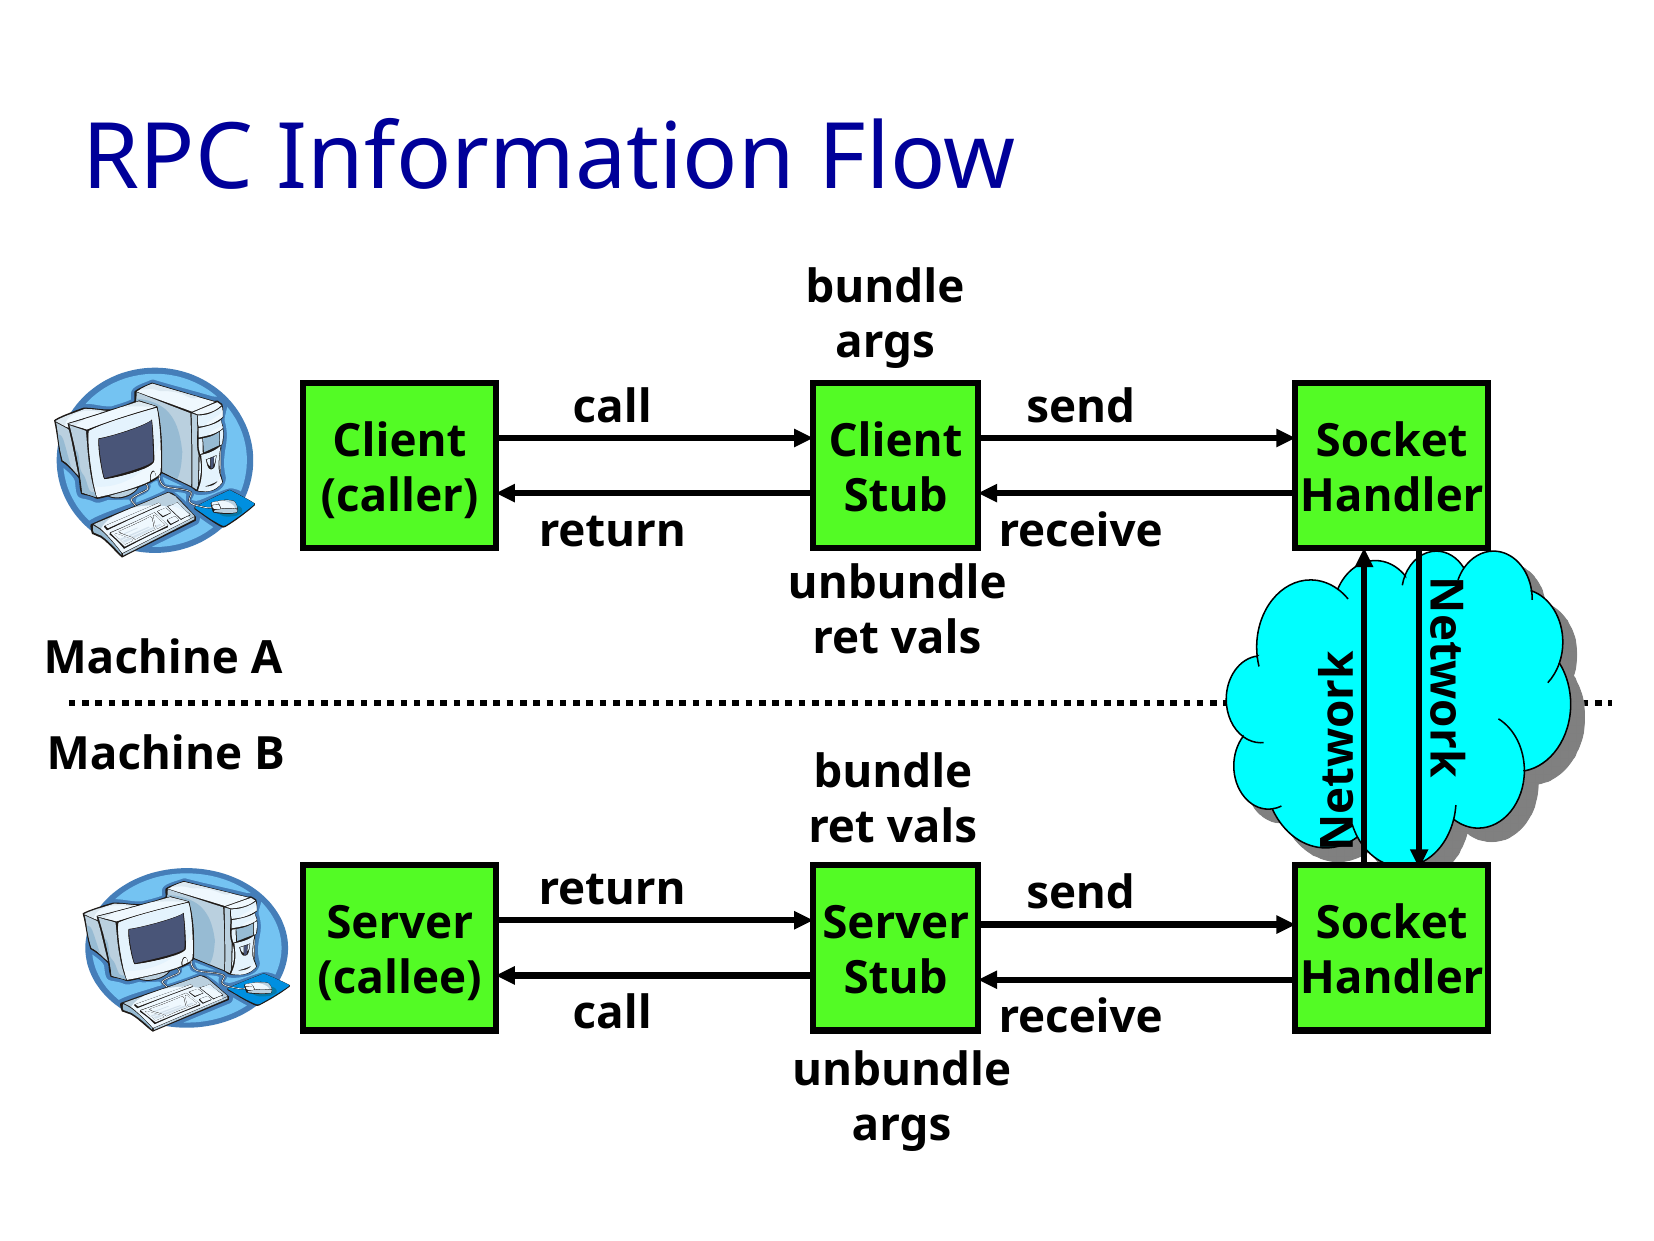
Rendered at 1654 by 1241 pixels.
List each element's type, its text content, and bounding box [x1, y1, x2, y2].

text_box Machine B [31, 716, 375, 787]
text_box return [523, 493, 776, 563]
picture [82, 868, 290, 1032]
text_box [1370, 559, 1416, 865]
text_box Network [1299, 561, 1361, 867]
text_box bundle ret vals [756, 734, 1030, 860]
text_box Server (callee) [303, 865, 496, 1031]
picture [54, 367, 256, 558]
text_box Network [1420, 562, 1484, 868]
text_box receive [983, 493, 1253, 563]
text_box send [1011, 369, 1225, 439]
text_box receive [983, 979, 1253, 1050]
text_box [1226, 581, 1299, 841]
text_box [1422, 551, 1460, 562]
text_box Machine A [28, 620, 373, 690]
text_box send [1011, 855, 1225, 926]
text_box unbundle args [739, 1032, 1064, 1157]
text_box Socket Handler [1295, 382, 1489, 549]
text_box call [557, 369, 742, 439]
text_box [1469, 551, 1571, 828]
text_box return [523, 851, 776, 921]
text_box Socket Handler [1295, 865, 1489, 1031]
text_box Client (caller) [303, 382, 496, 549]
text_box Client Stub [812, 382, 979, 545]
text_box unbundle ret vals [735, 545, 1059, 671]
text_box call [557, 975, 742, 1045]
text_box bundle args [753, 249, 1017, 374]
title RPC Information Flow [82, 49, 1571, 257]
text_box Server Stub [812, 865, 979, 1031]
